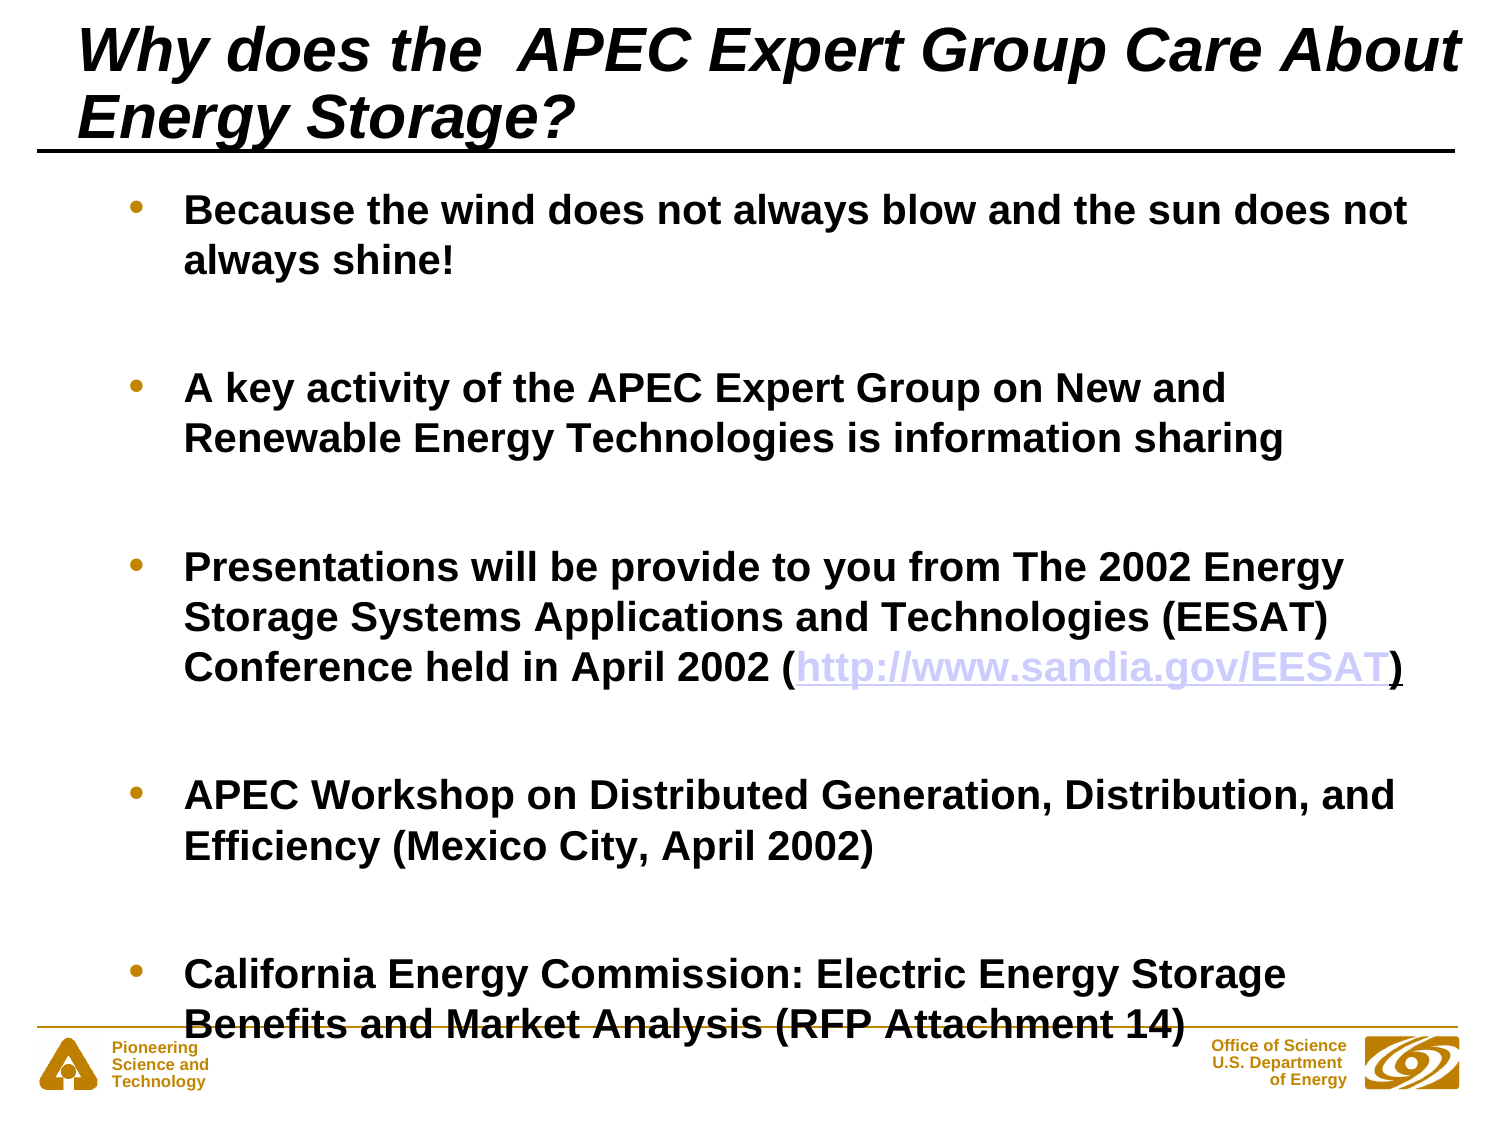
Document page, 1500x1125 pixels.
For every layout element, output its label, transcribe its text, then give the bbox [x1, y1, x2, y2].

list Because the wind does not always blow and the sun does not always shine! A key activity of the APEC Expert Group on New and Renewable Energy Technologies is information sharing Presentations will be provide to you from The 2002 Energy Storage Systems Applications and Technologies (EESAT) Conference held in April 2002 (http://www.sandia.gov/EESAT) APEC Workshop on Distributed Generation, Distribution, and Efficiency (Mexico City, April 2002) California Energy Commission: Electric Energy Storage Benefits and Market Analysis (RFP Attachment 14) [112, 174, 1457, 1055]
title Why does the APEC Expert Group Care About Energy Storage? [62, 17, 1500, 160]
picture [35, 1034, 101, 1094]
picture [1362, 1032, 1463, 1093]
